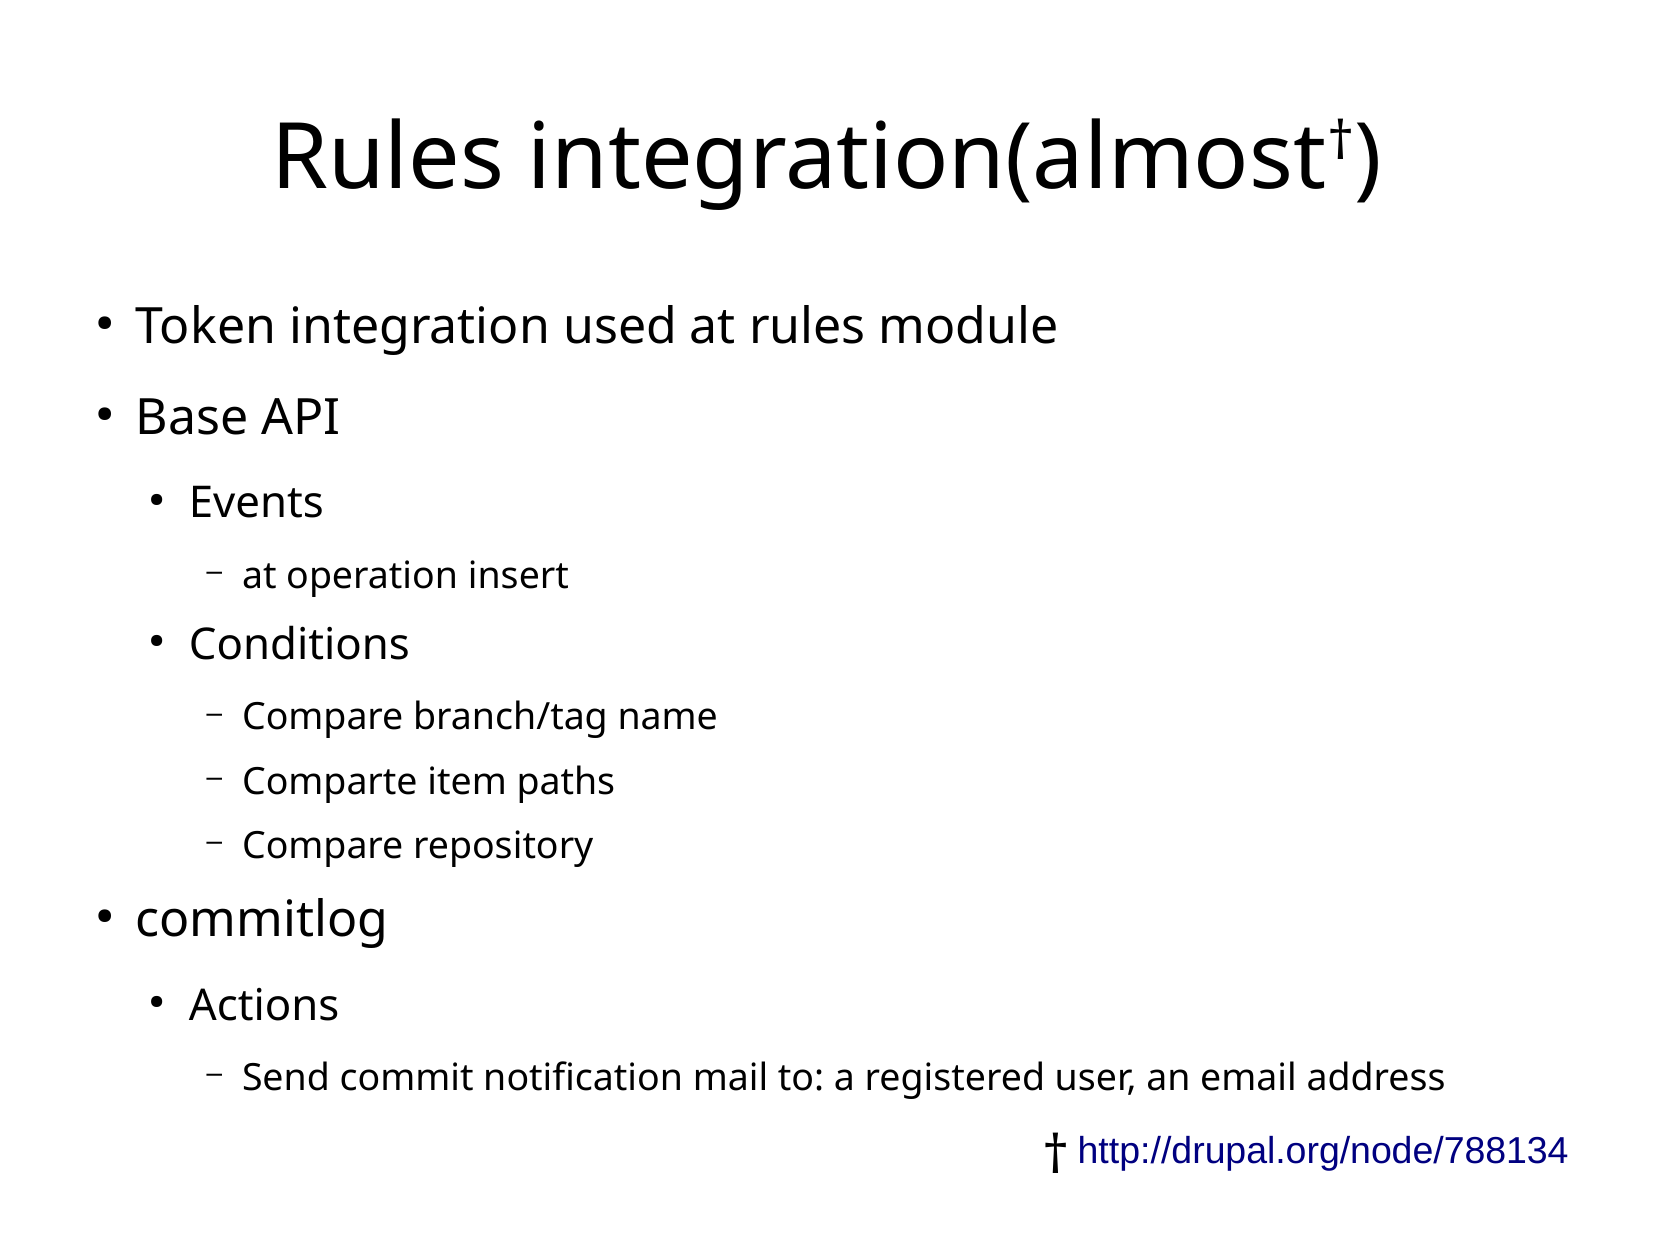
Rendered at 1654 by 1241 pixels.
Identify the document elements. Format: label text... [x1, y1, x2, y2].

title Rules integration(almost†) [82, 56, 1571, 250]
text_box † [1027, 1098, 1087, 1223]
text_box http://drupal.org/node/788134 [1087, 1122, 1625, 1179]
list Token integration used at rules module Base API Events at operation insert Conditions Compare branch/tag name Comparte item paths Compare repository commitlog Actions Send commit notification mail to: a registered user, an email address [82, 290, 1571, 1109]
